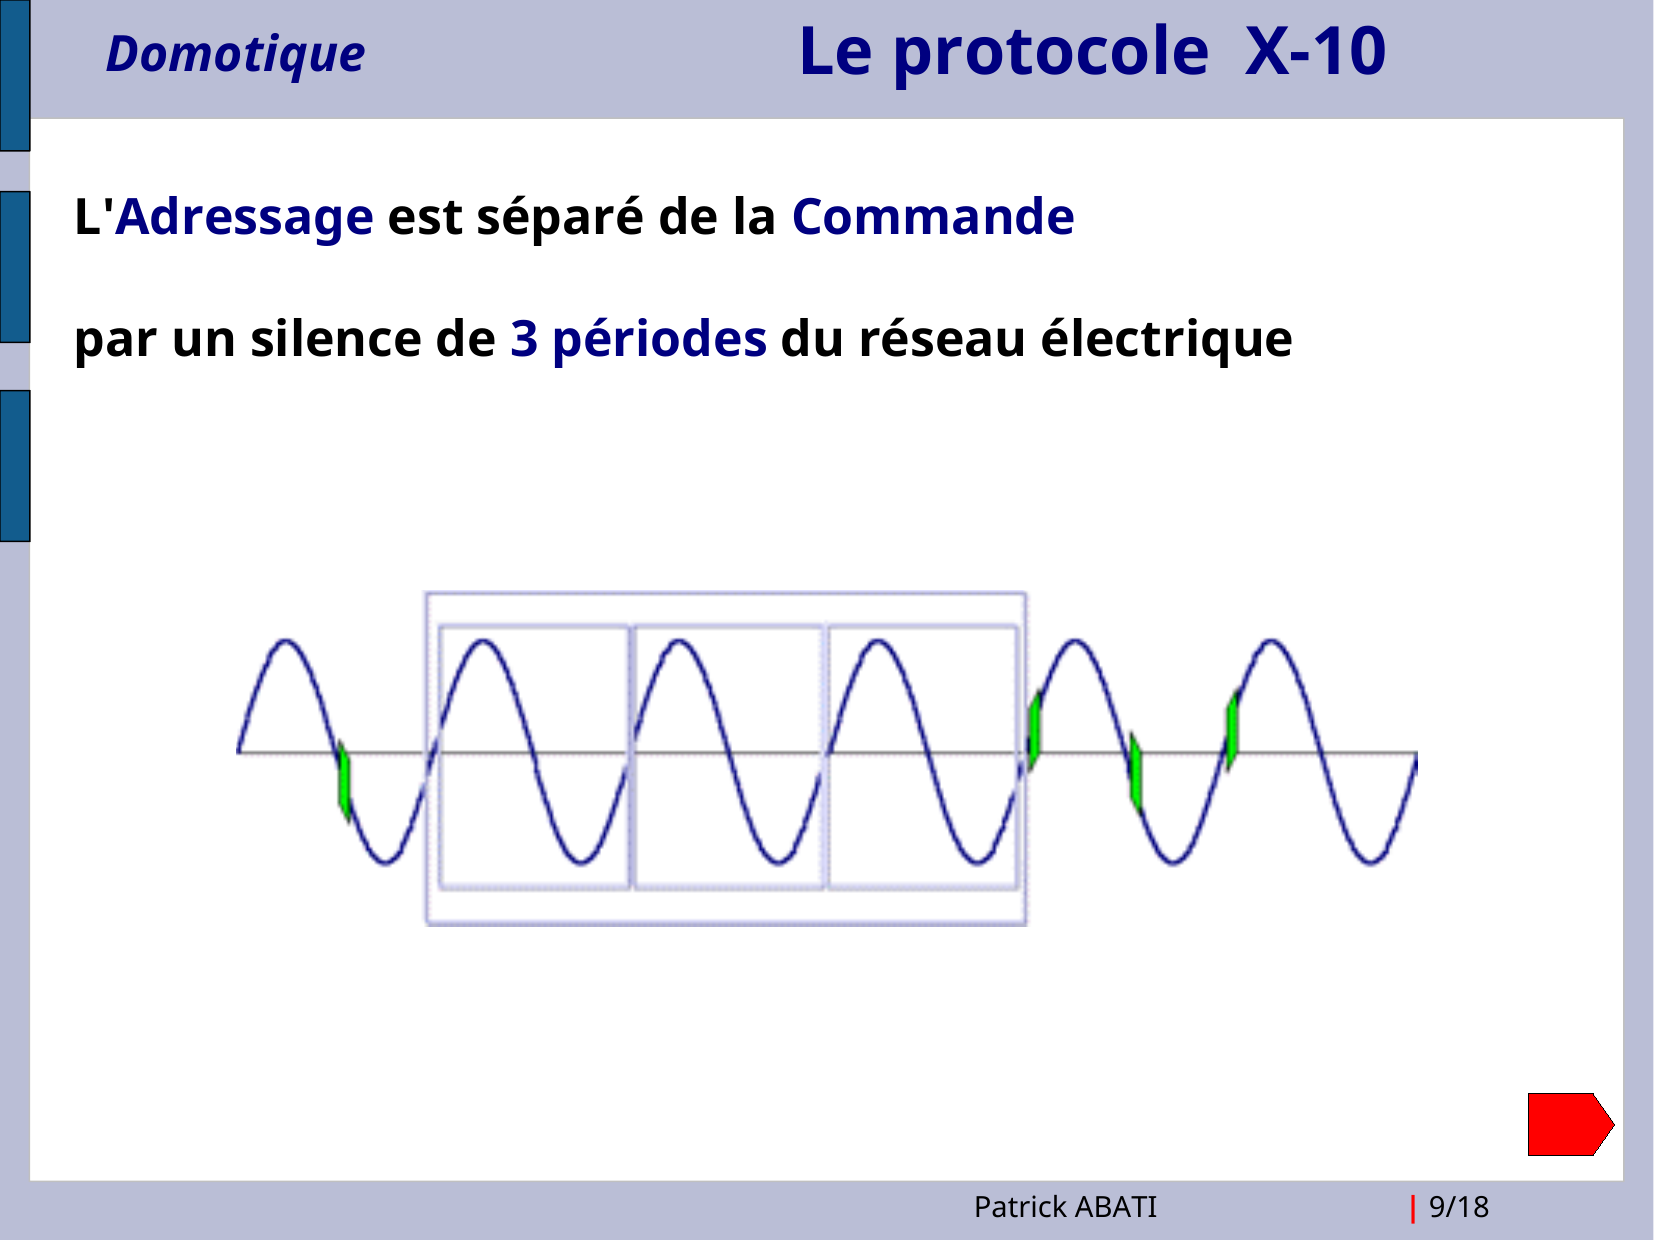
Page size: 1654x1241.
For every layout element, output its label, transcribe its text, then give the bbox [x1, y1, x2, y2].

picture [236, 590, 1418, 927]
text_box L'Adressage est séparé de la Commande par un silence de 3 périodes du réseau électrique [59, 177, 1595, 1042]
text_box [1528, 1093, 1615, 1156]
